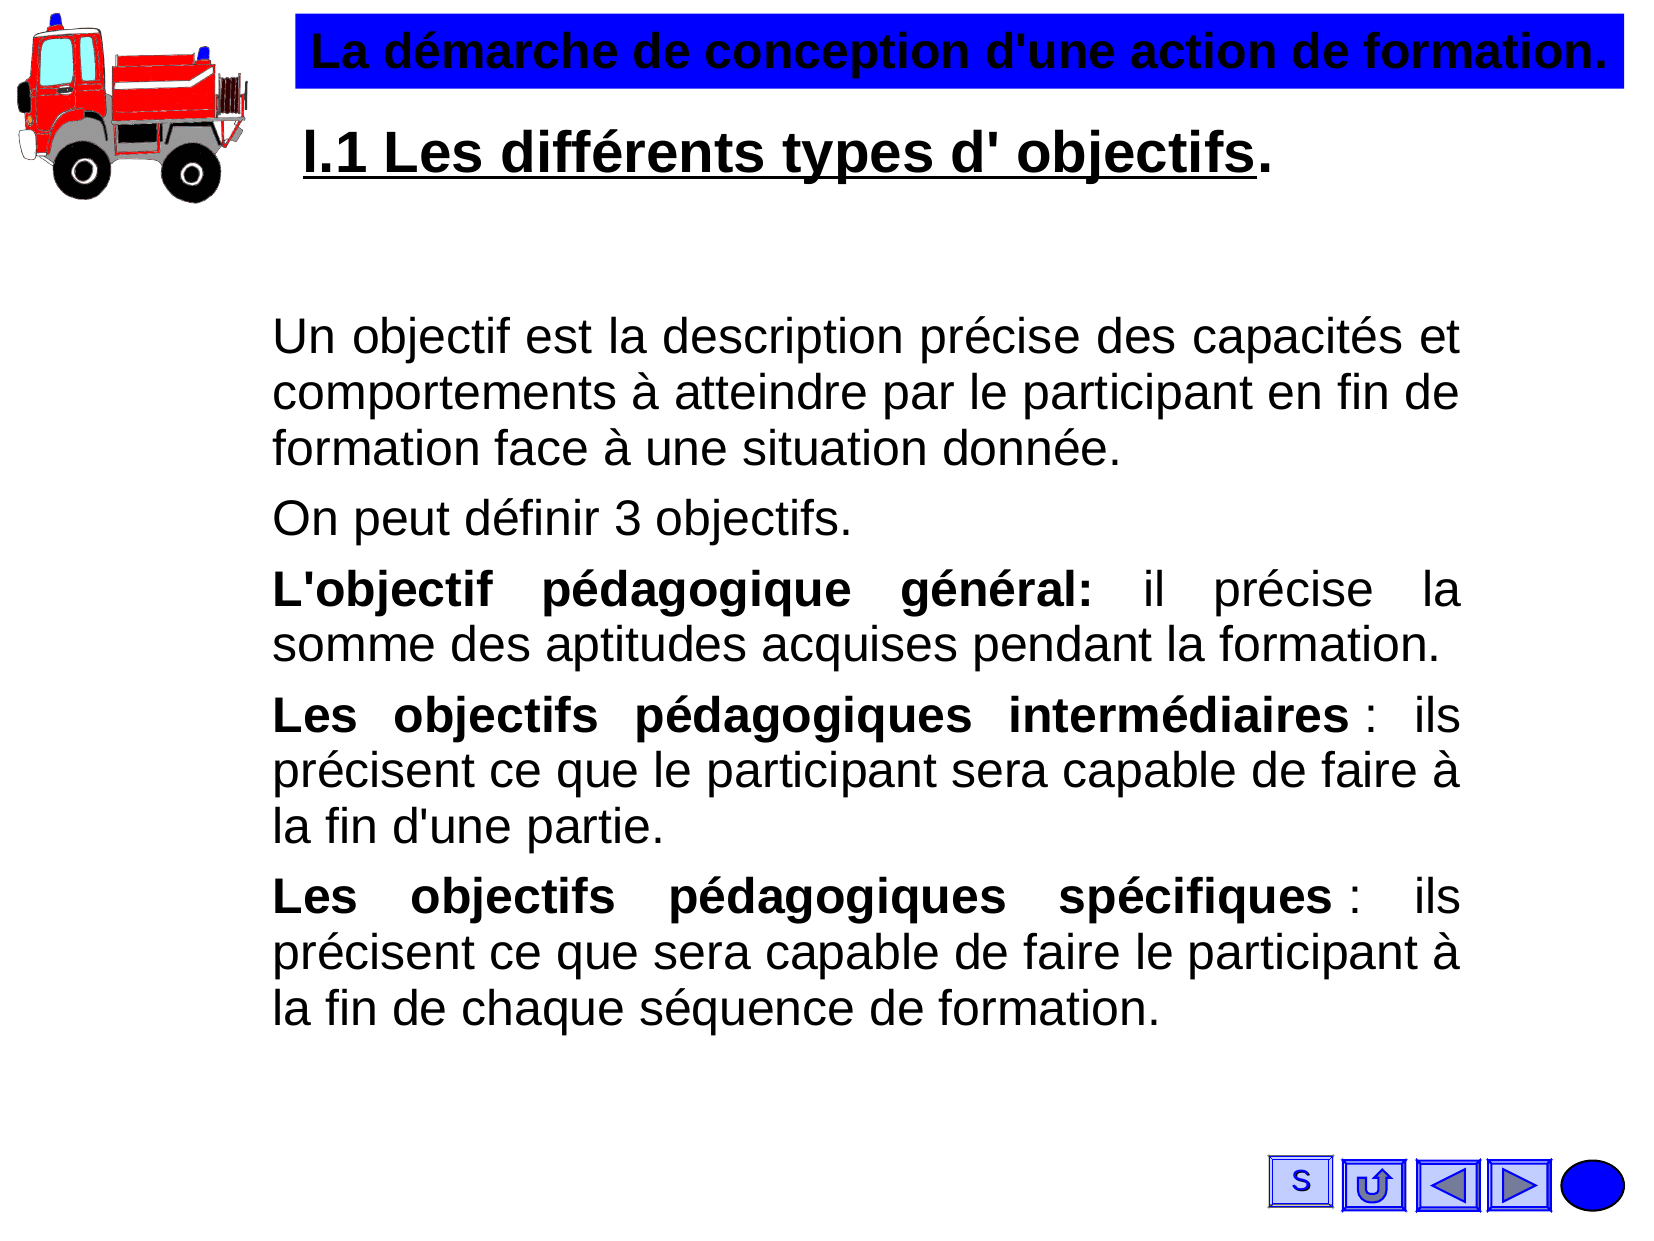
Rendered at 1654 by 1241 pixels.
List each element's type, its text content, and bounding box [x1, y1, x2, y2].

list Un objectif est la description précise des capacités et comportements à atteindre par le participant en fin de formation face à une situation donnée. On peut définir 3 objectifs. L'objectif pédagogique général: il précise la somme des aptitudes acquises pendant la formation. Les objectifs pédagogiques intermédiaires : ils précisent ce que le participant sera capable de faire à la fin d'une partie. Les objectifs pédagogiques spécifiques : ils précisent ce que sera capable de faire le participant à la fin de chaque séquence de formation. [201, 301, 1477, 1044]
text_box [1561, 1160, 1625, 1211]
picture [8, 8, 257, 216]
text_box l.1 Les différents types d' objectifs. [287, 112, 1289, 193]
text_box La démarche de conception d'une action de formation. [295, 13, 1625, 89]
